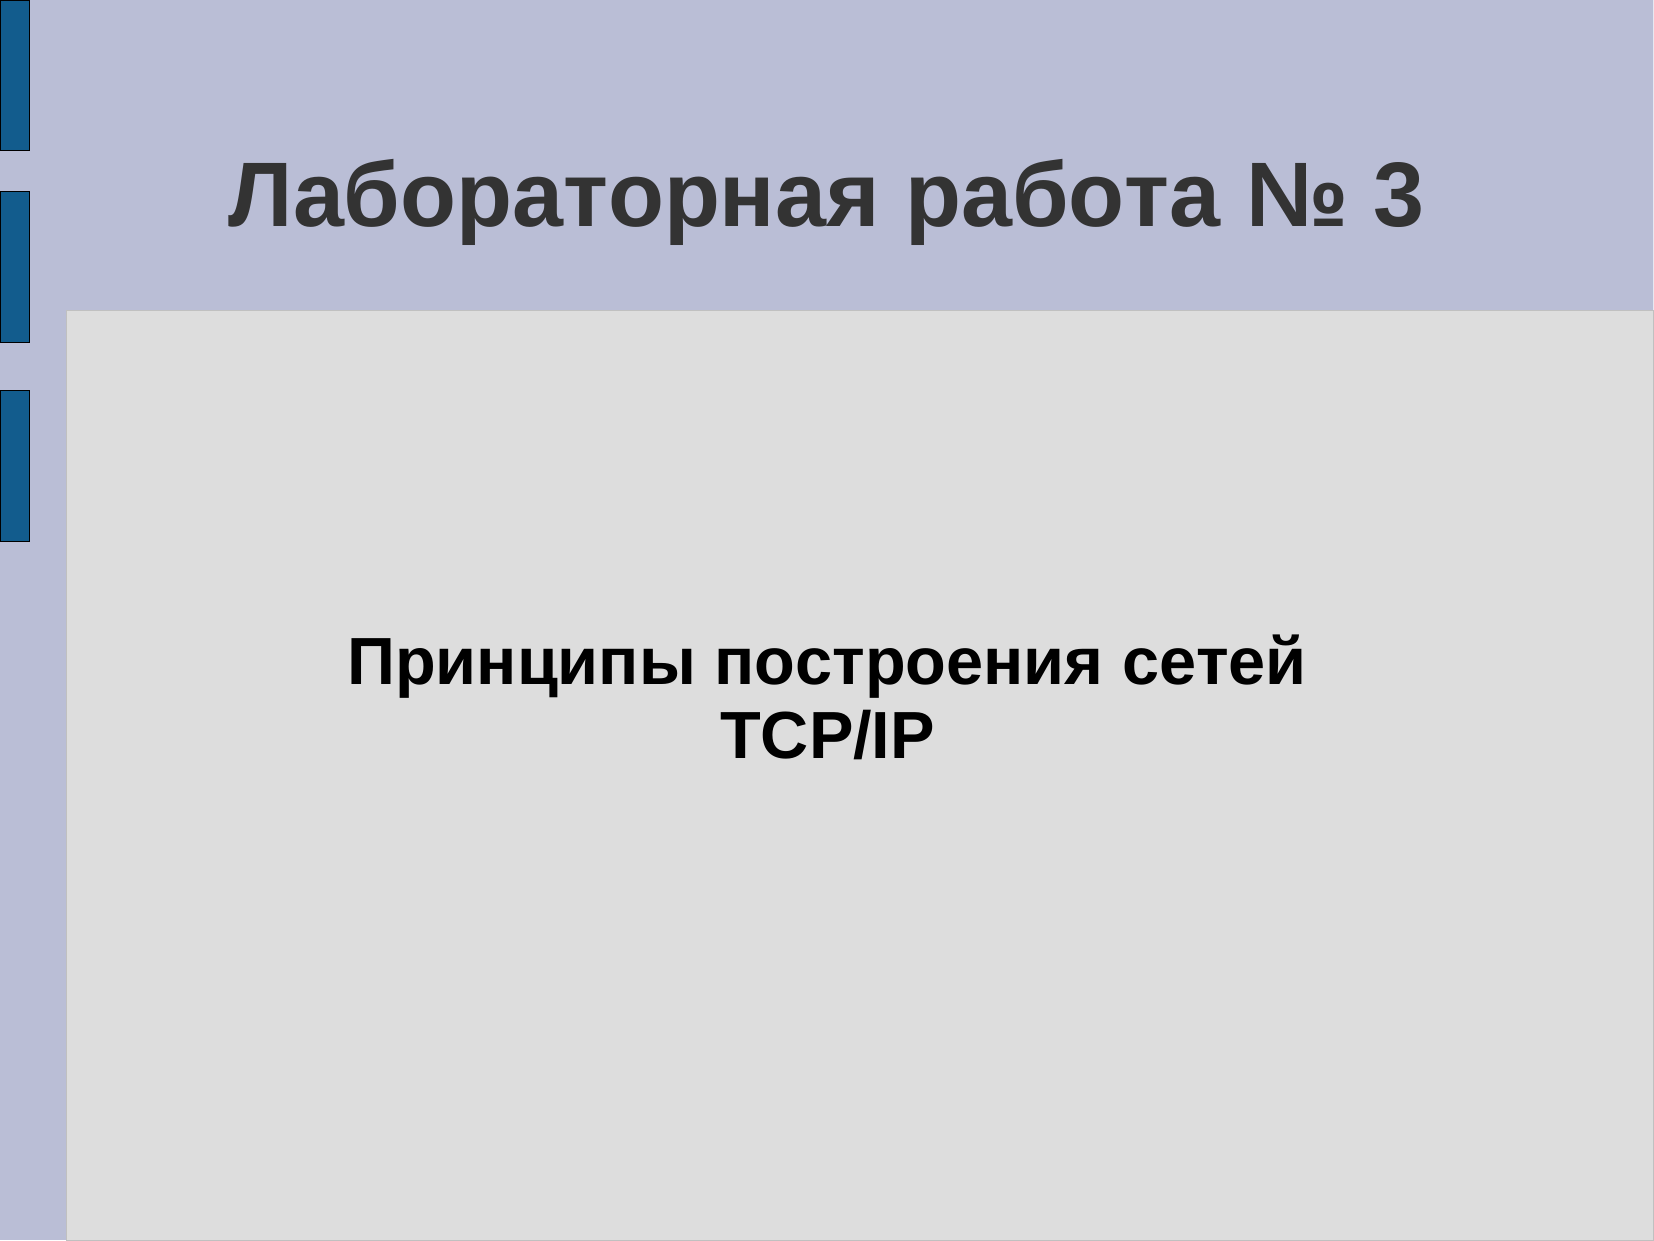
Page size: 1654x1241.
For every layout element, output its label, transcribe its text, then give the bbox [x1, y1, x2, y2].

title Лабораторная работа № 3 [121, 91, 1534, 299]
subtitle Принципы построения сетей TCP/IP [121, 344, 1534, 1127]
